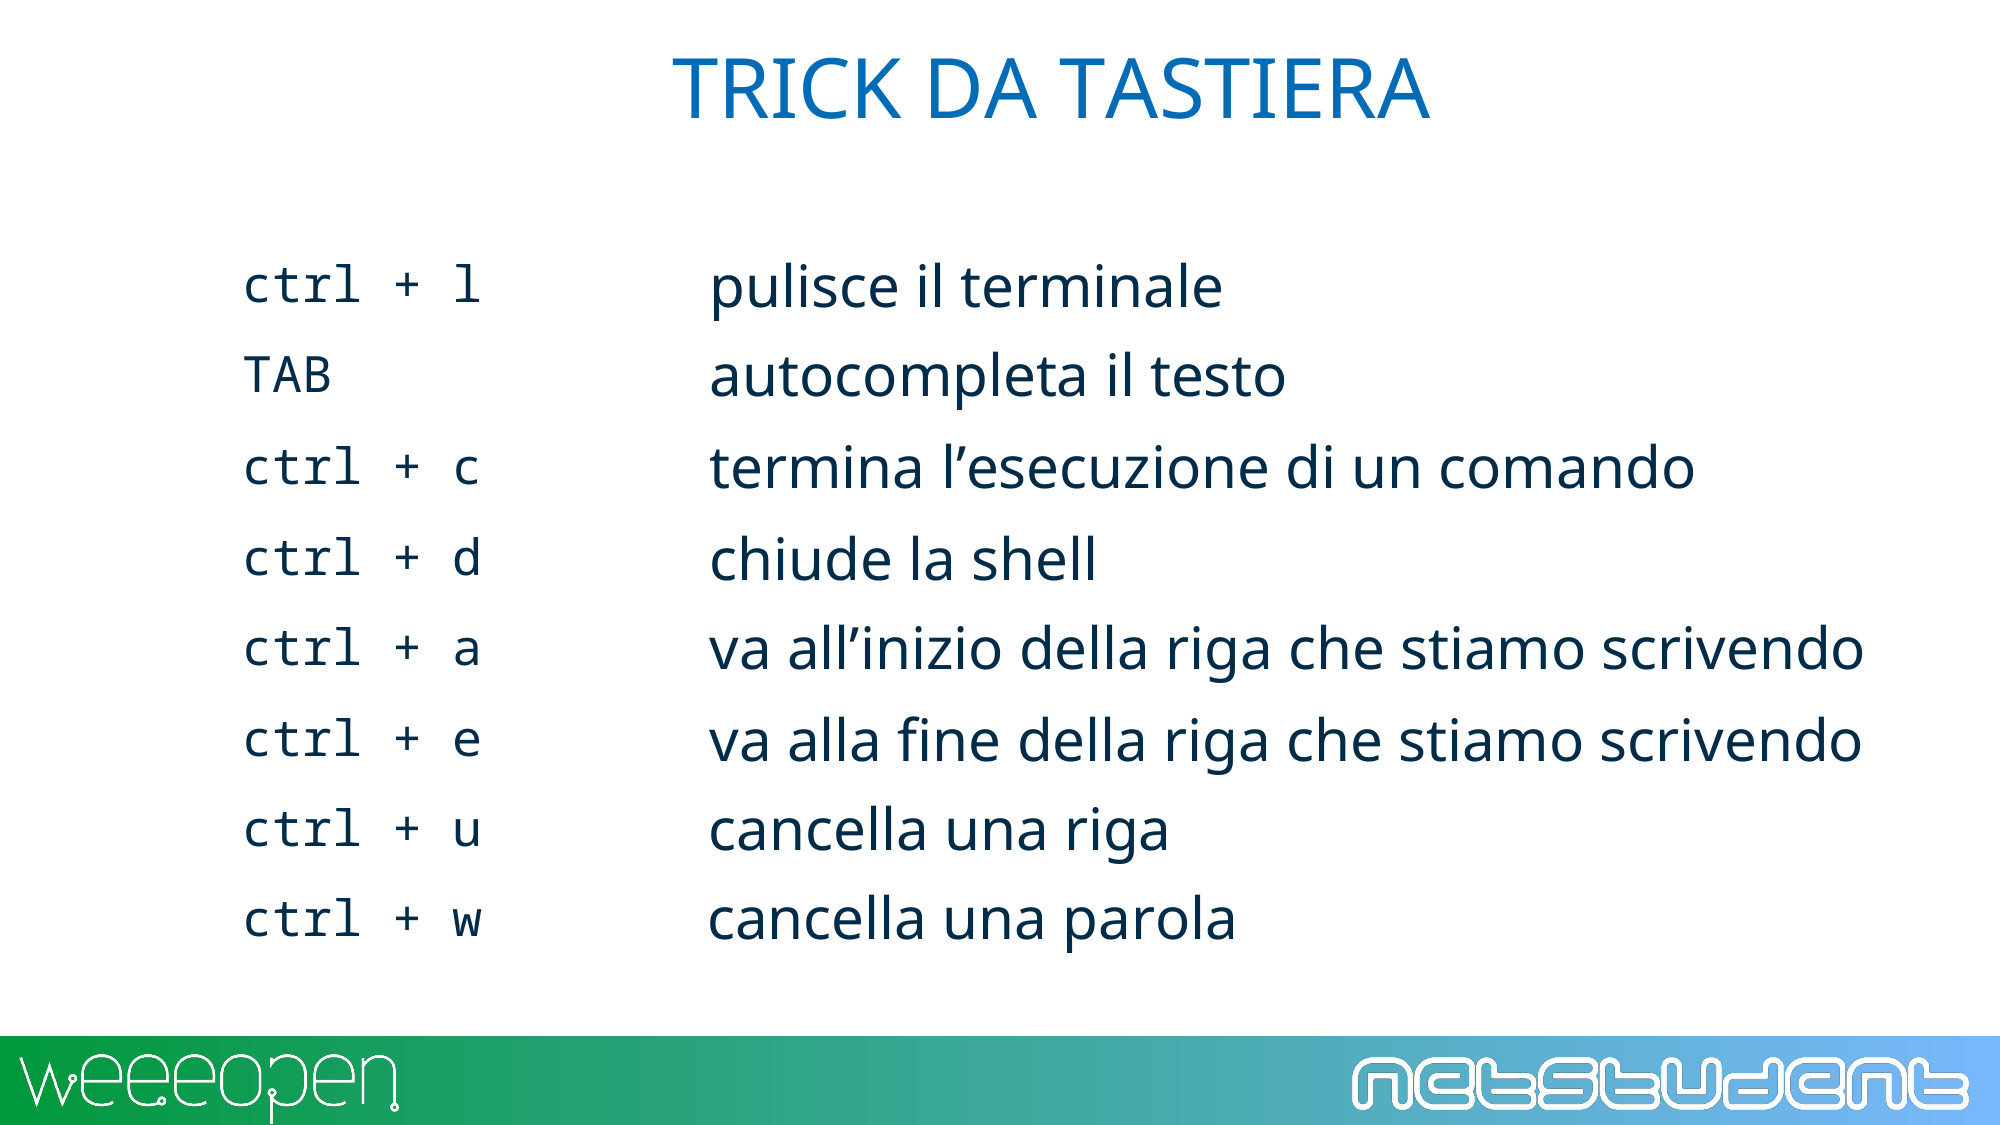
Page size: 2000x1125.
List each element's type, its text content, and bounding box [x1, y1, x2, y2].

text_box TAB [242, 338, 334, 408]
text_box pulisce il terminale [709, 245, 1128, 314]
text_box TRICK DA TASTIERA [672, 29, 1303, 128]
text_box termina l’esecuzione di un comando [709, 426, 1517, 495]
text_box ctrl + c [242, 430, 484, 500]
text_box chiude la shell [709, 518, 1026, 587]
text_box ctrl + e [242, 703, 484, 772]
text_box ctrl + a [242, 611, 484, 681]
text_box va alla fine della riga che stiamo scrivendo [709, 699, 1671, 768]
picture [19, 1054, 399, 1124]
text_box cancella una parola [707, 876, 1150, 945]
text_box cancella una riga [708, 788, 1095, 857]
text_box [0, 1036, 2000, 1125]
text_box ctrl + w [242, 882, 484, 952]
text_box ctrl + d [242, 522, 484, 591]
picture [1352, 1057, 1969, 1110]
text_box ctrl + u [242, 792, 484, 862]
text_box autocompleta il testo [709, 334, 1184, 403]
text_box va all’inizio della riga che stiamo scrivendo [709, 607, 1673, 676]
text_box ctrl + l [242, 249, 484, 318]
